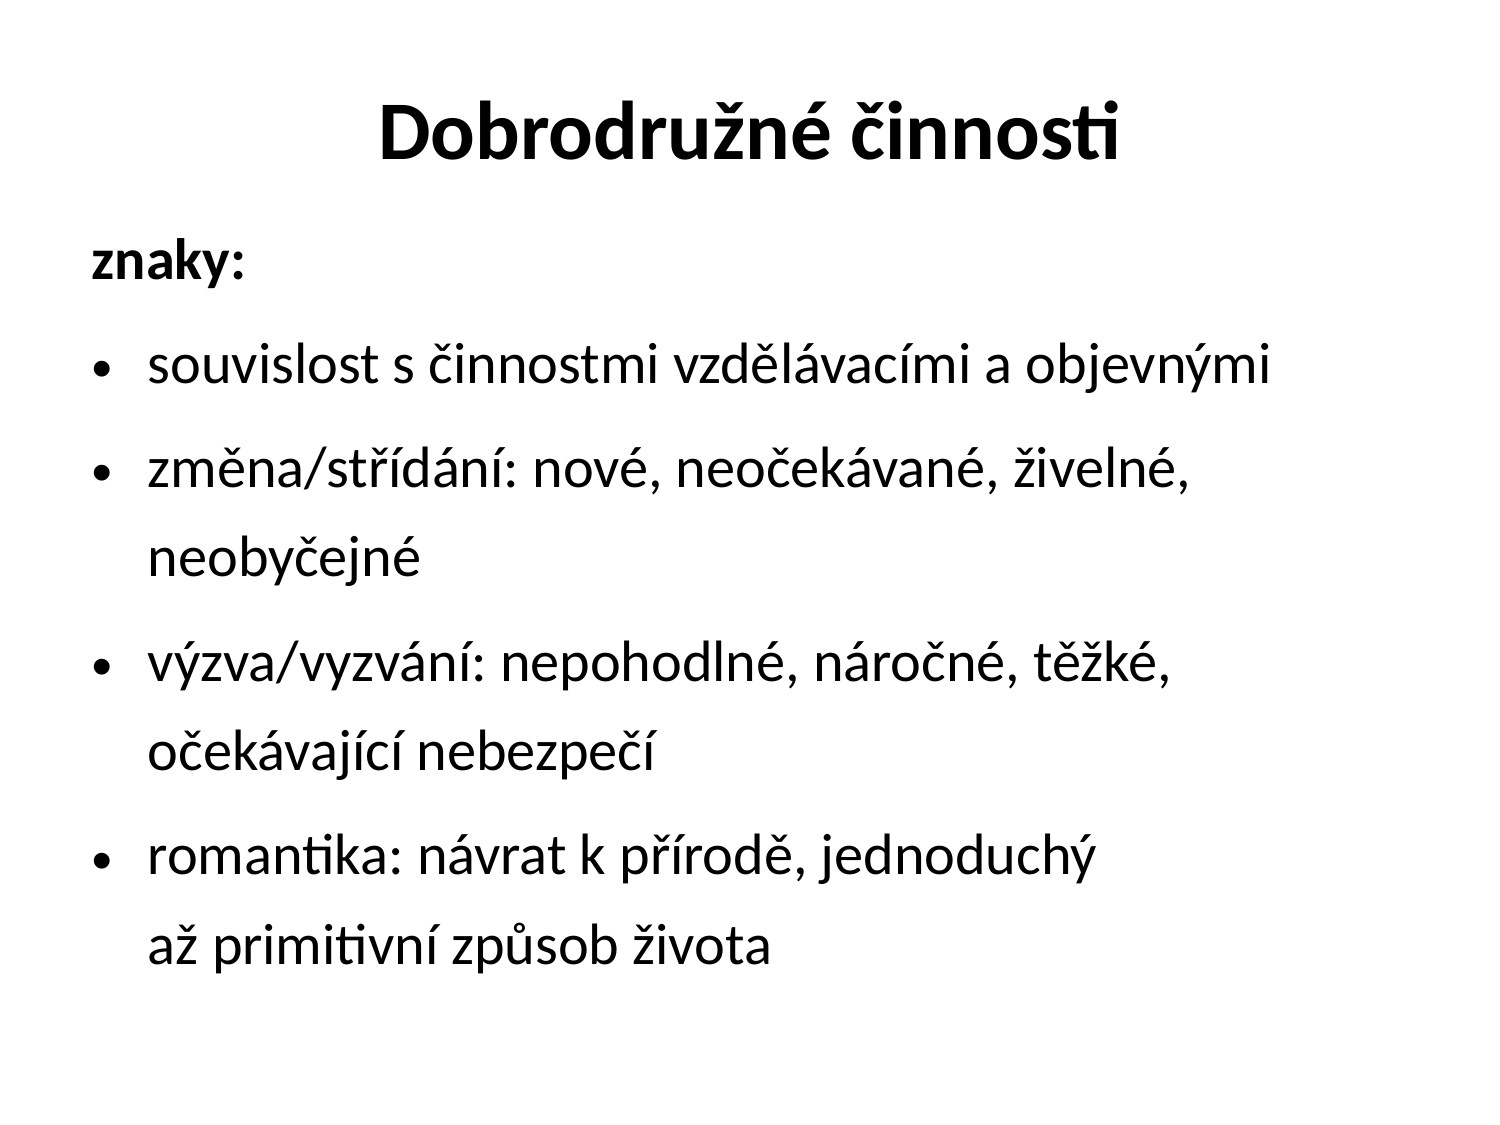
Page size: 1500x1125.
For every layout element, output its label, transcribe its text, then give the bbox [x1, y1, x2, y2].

title Dobrodružné činnosti [75, 45, 1426, 233]
list znaky: souvislost s činnostmi vzdělávacími a objevnými změna/střídání: nové, neočekávané, živelné, neobyčejné výzva/vyzvání: nepohodlné, náročné, těžké, očekávající nebezpečí romantika: návrat k přírodě, jednoduchý až primitivní způsob života [76, 196, 1427, 1125]
